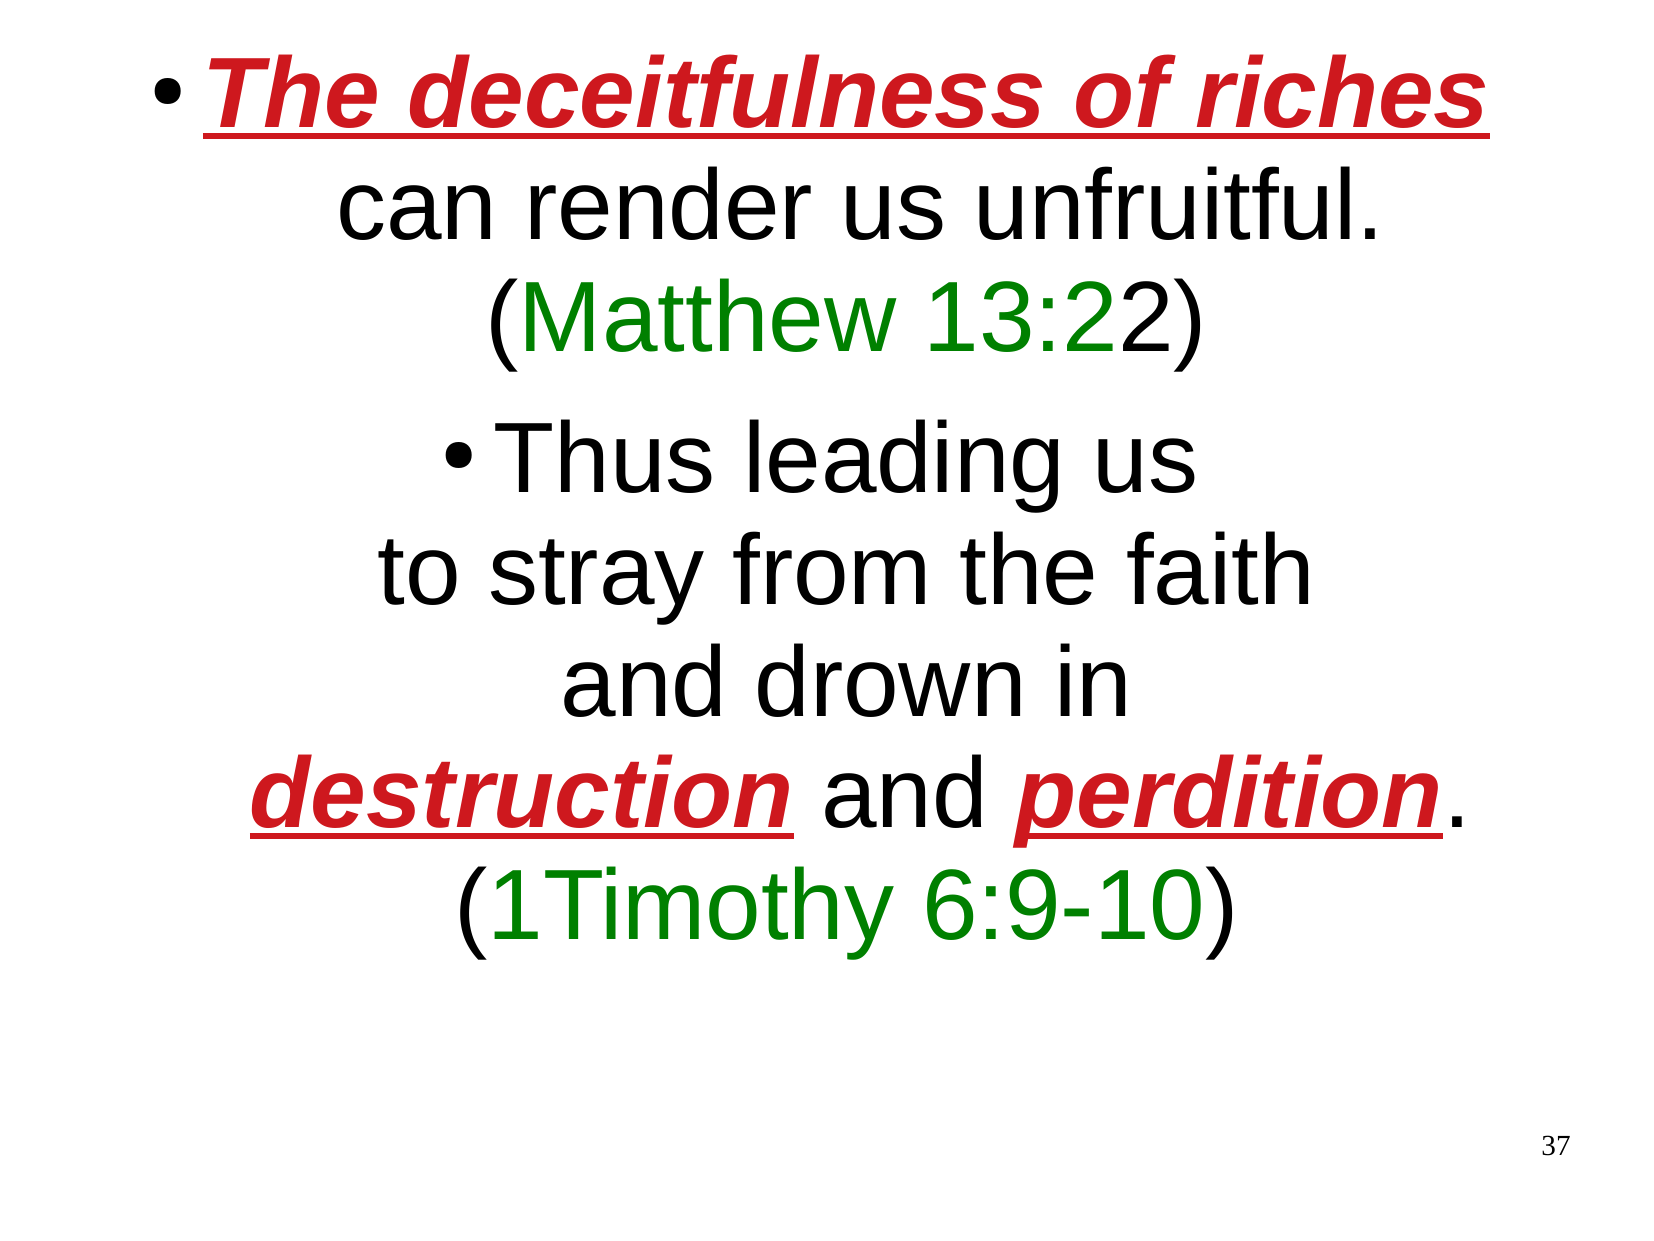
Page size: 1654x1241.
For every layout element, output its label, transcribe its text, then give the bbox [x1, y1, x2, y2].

list The deceitfulness of riches can render us unfruitful. (Matthew 13:22) Thus leading us to stray from the faith and drown in destruction and perdition. (1Timothy 6:9-10) [37, 37, 1613, 1238]
